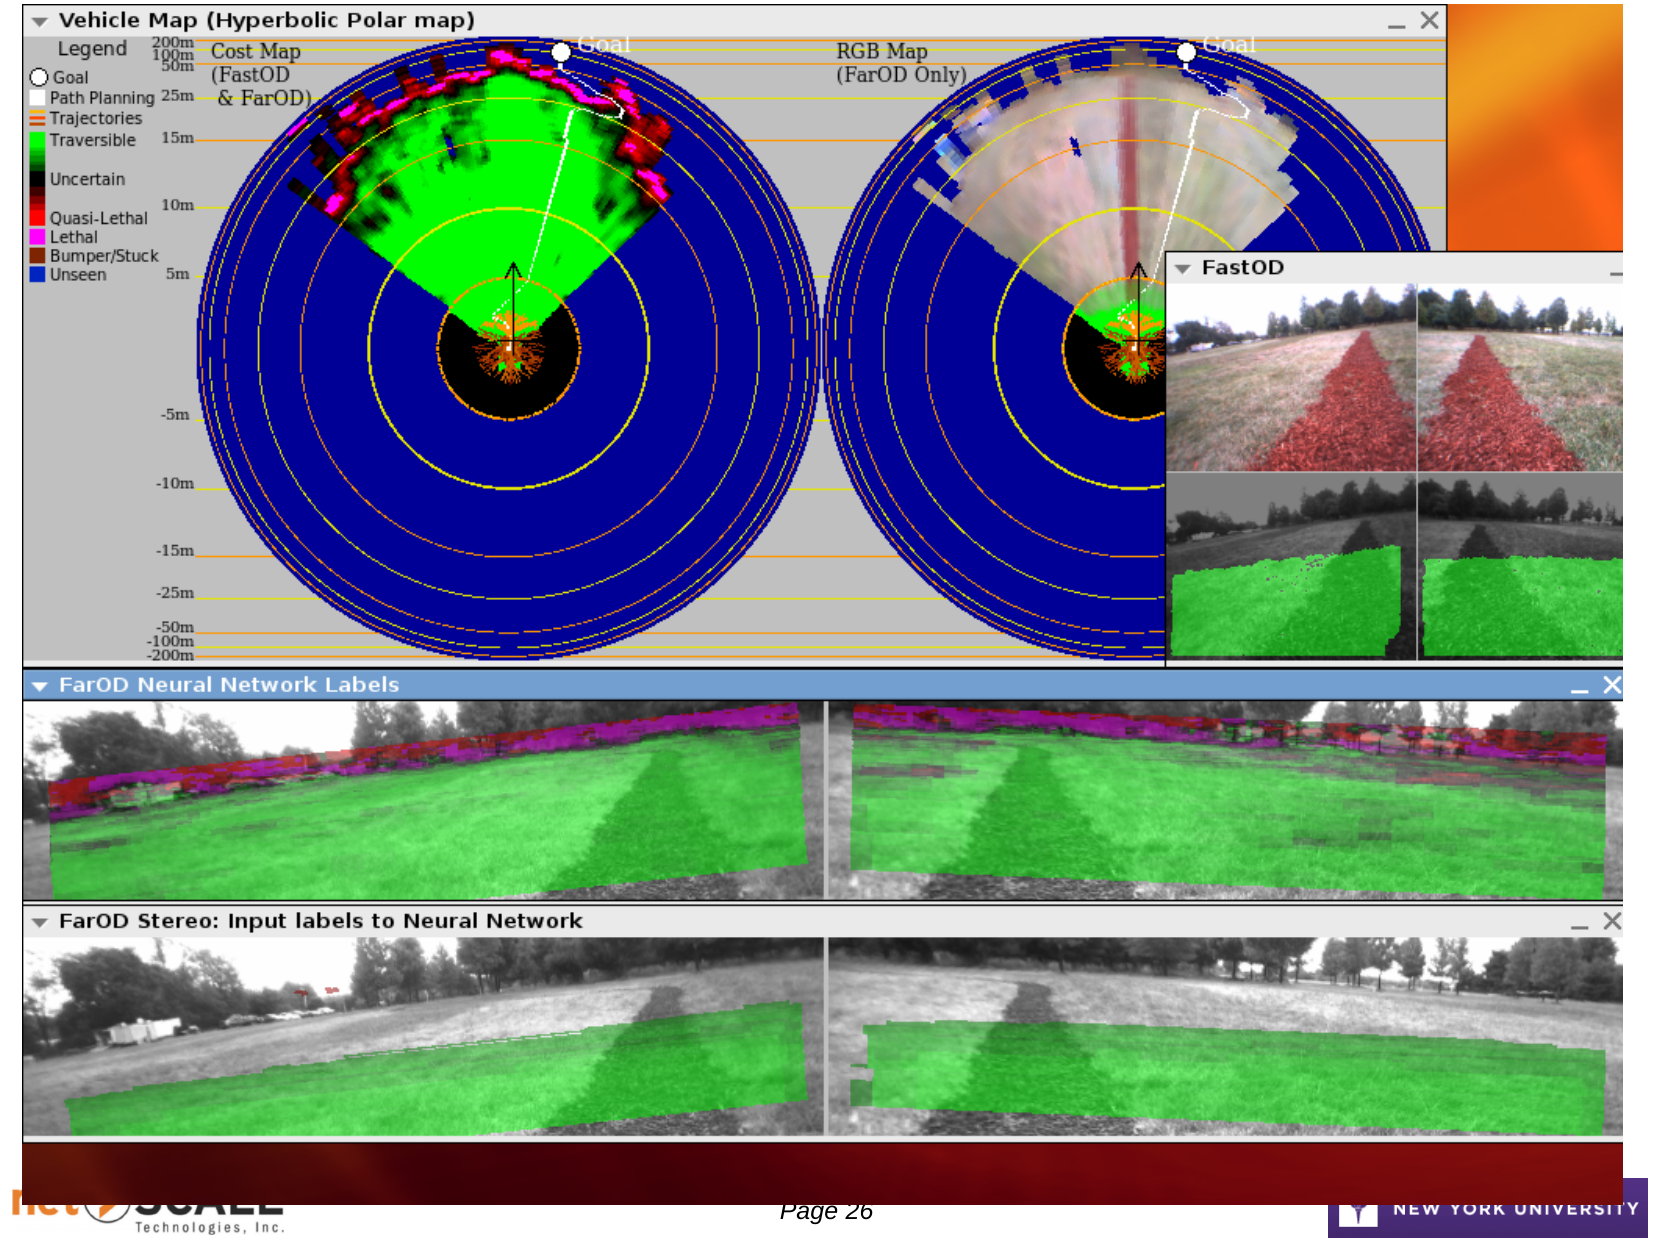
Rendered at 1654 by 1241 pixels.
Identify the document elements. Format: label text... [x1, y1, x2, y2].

picture [12, 4, 1648, 1238]
title Video Results [123, 0, 1626, 166]
